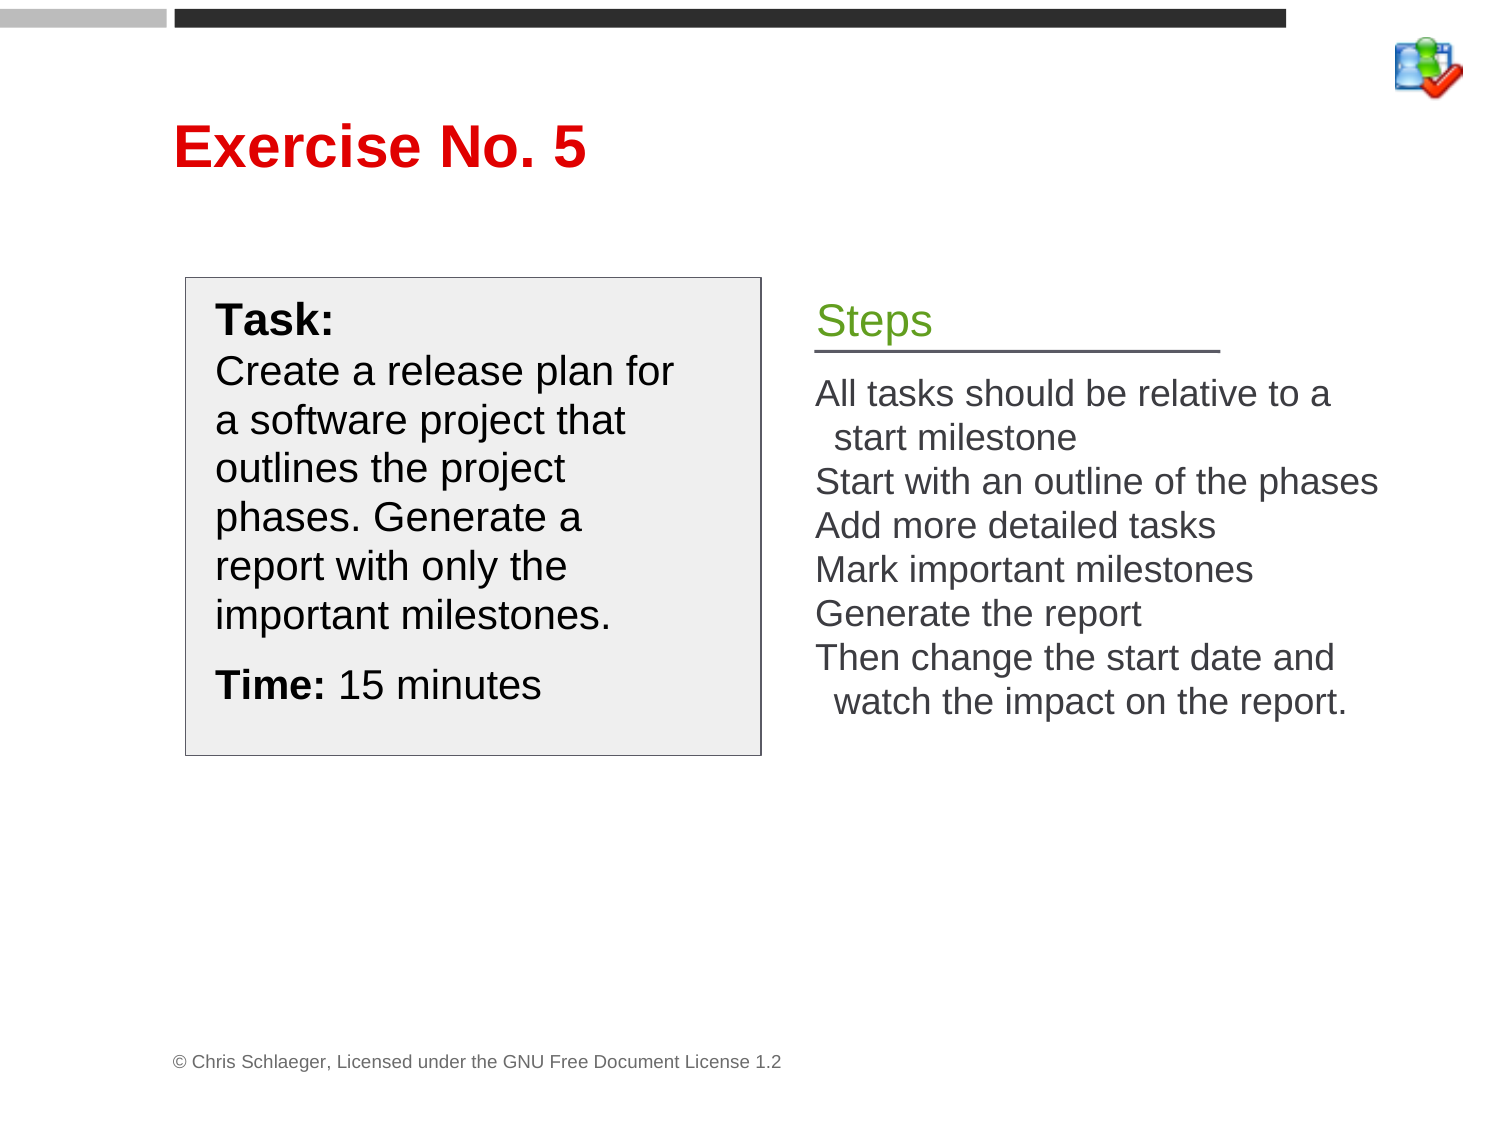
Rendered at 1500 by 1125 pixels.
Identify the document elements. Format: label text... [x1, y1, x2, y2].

text_box [185, 277, 762, 756]
title Exercise No. 5 [173, 66, 1404, 234]
text_box Steps [781, 294, 1201, 363]
picture [1395, 37, 1463, 105]
text_box Task: Create a release plan for a software project that outlines the project phases. Generate a report with only the important milestones. Time: 15 minutes [200, 283, 710, 847]
text_box All tasks should be relative to a start milestone Start with an outline of the phases Add more detailed tasks Mark important milestones Generate the report Then change the start date and watch the impact on the report. [800, 362, 1404, 902]
